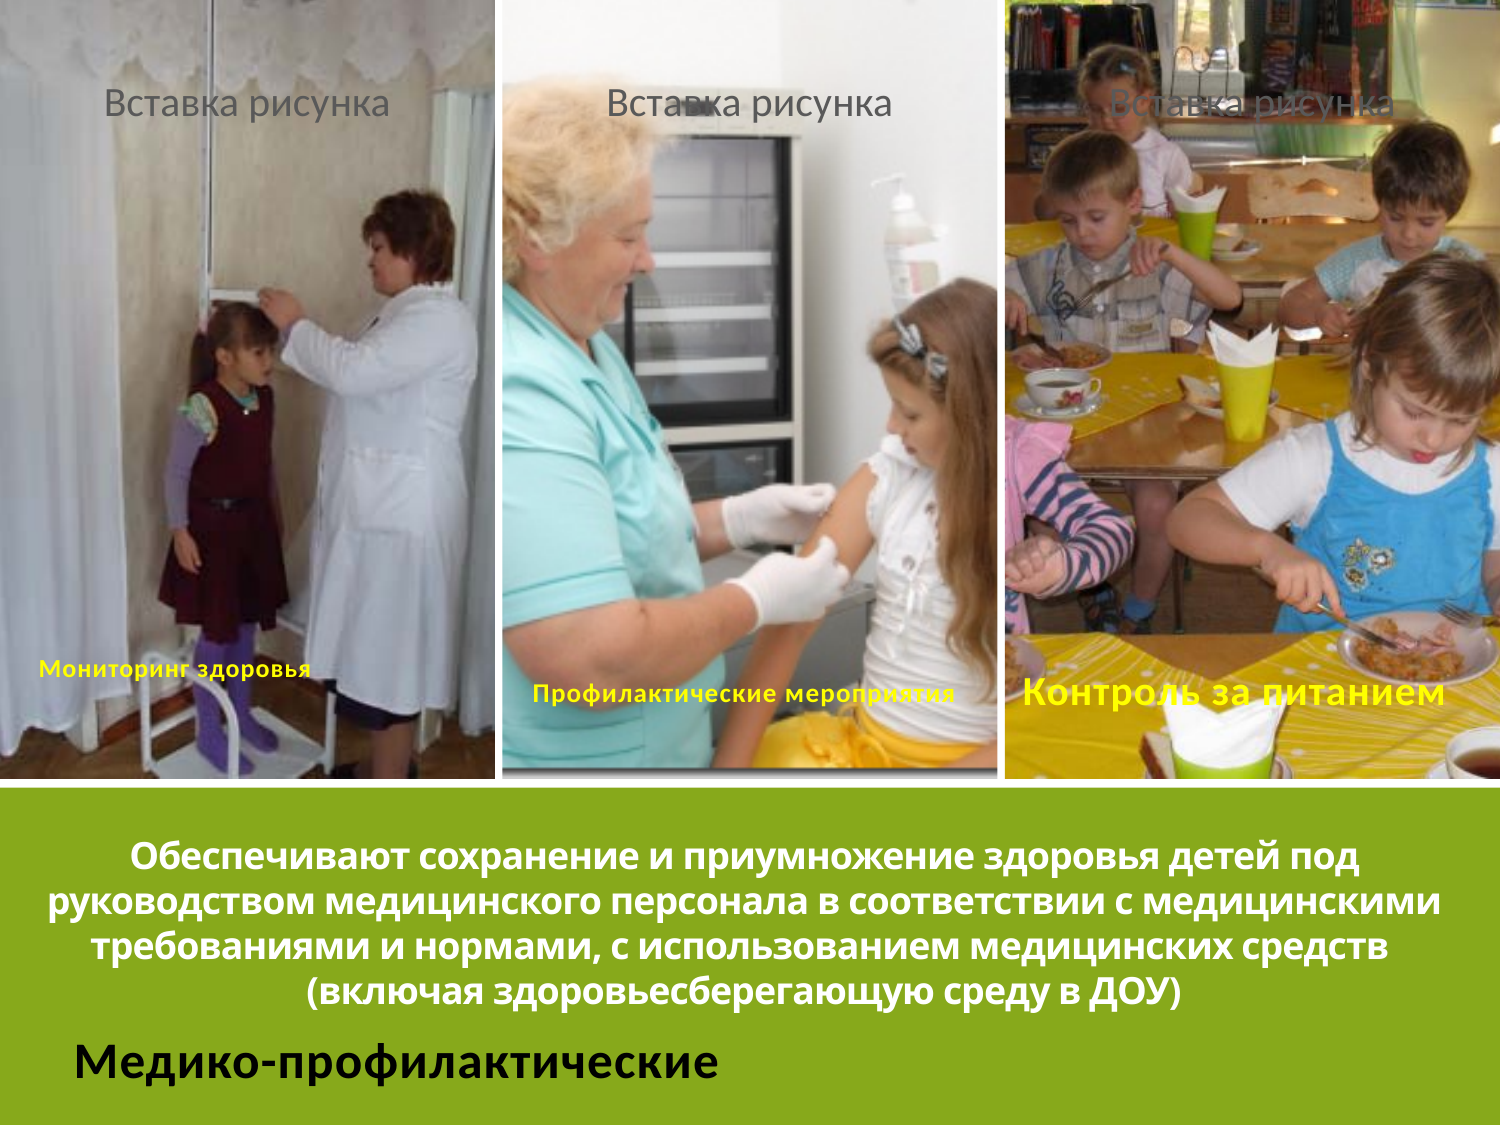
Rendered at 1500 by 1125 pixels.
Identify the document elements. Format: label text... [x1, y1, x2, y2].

picture [1004, 0, 1500, 779]
subtitle Профилактические мероприятия [515, 667, 973, 750]
subtitle Мониторинг здоровья [23, 644, 481, 692]
title Обеспечивают сохранение и приумножение здоровья детей под руководством медицинского персонала в соответствии с медицинскими требованиями и нормами, с использованием медицинских средств (включая здоровьесберегающую среду в ДОУ) [23, 808, 1465, 1020]
picture [0, 0, 495, 779]
subtitle Контроль за питанием [1007, 656, 1465, 734]
picture [502, 0, 998, 779]
subtitle Медико-профилактические [58, 1019, 1428, 1097]
